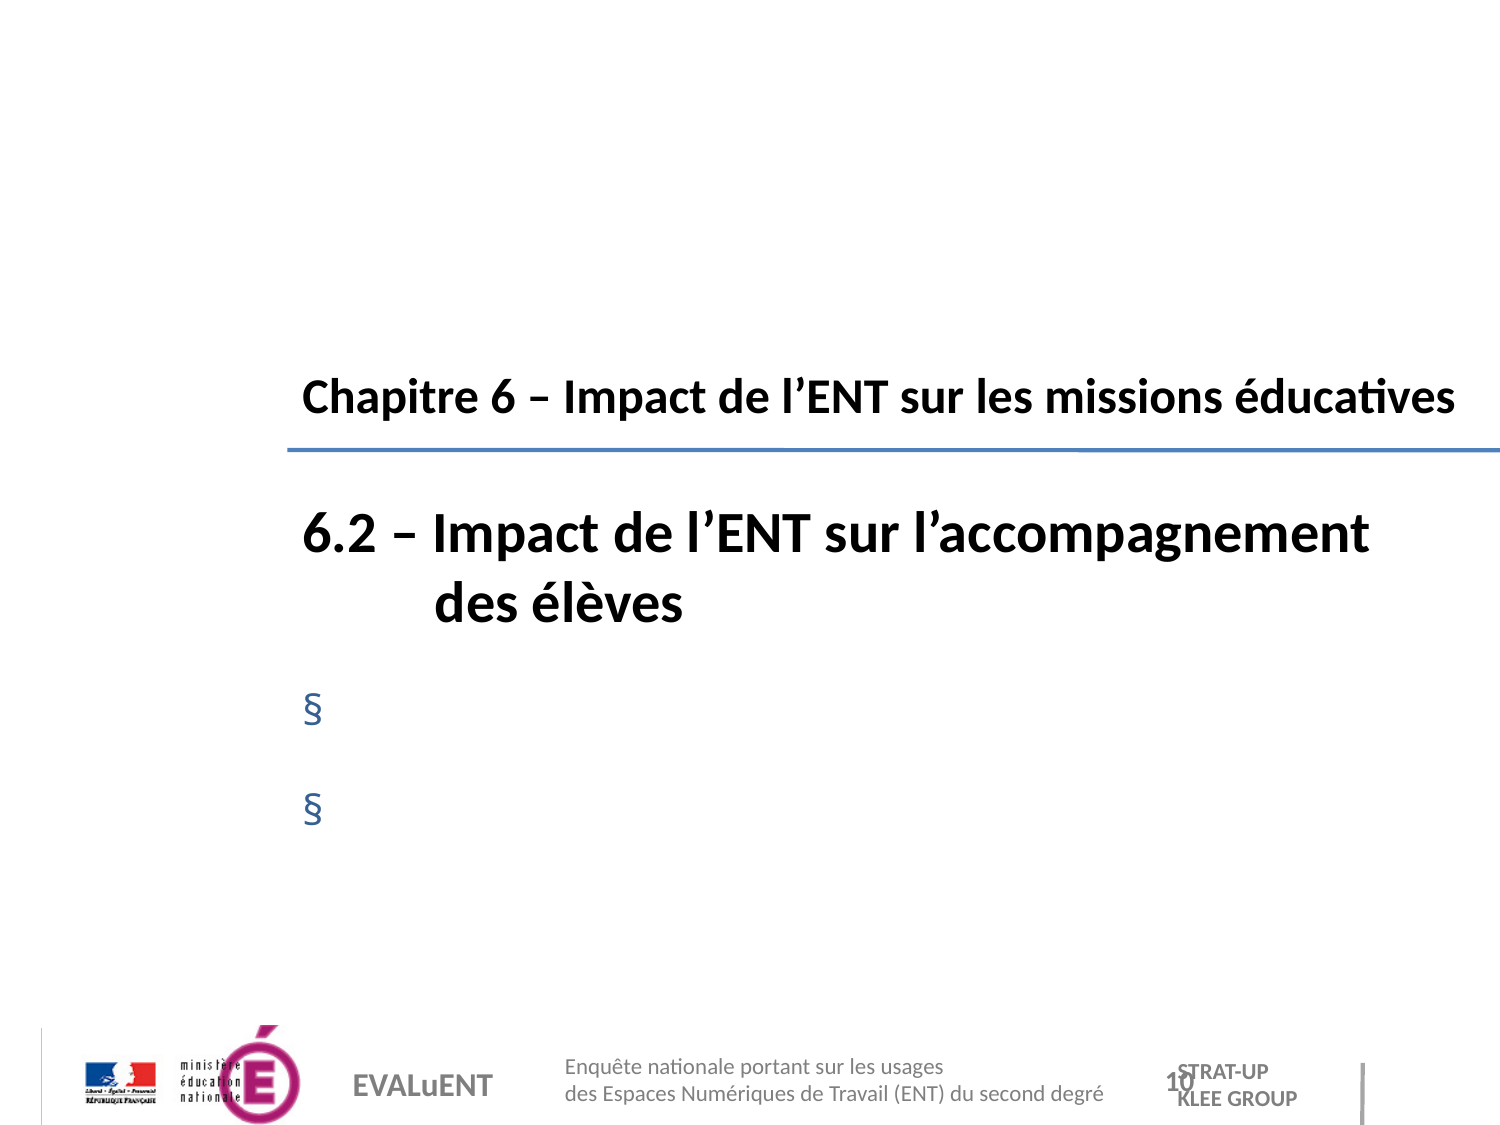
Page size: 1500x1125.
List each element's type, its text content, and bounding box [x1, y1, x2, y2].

text_box Chapitre 6 – Impact de l’ENT sur les missions éducatives 6.2 – Impact de l’ENT sur l’accompagnement des élèves [287, 356, 1500, 838]
text_box [1074, 1050, 1426, 1110]
